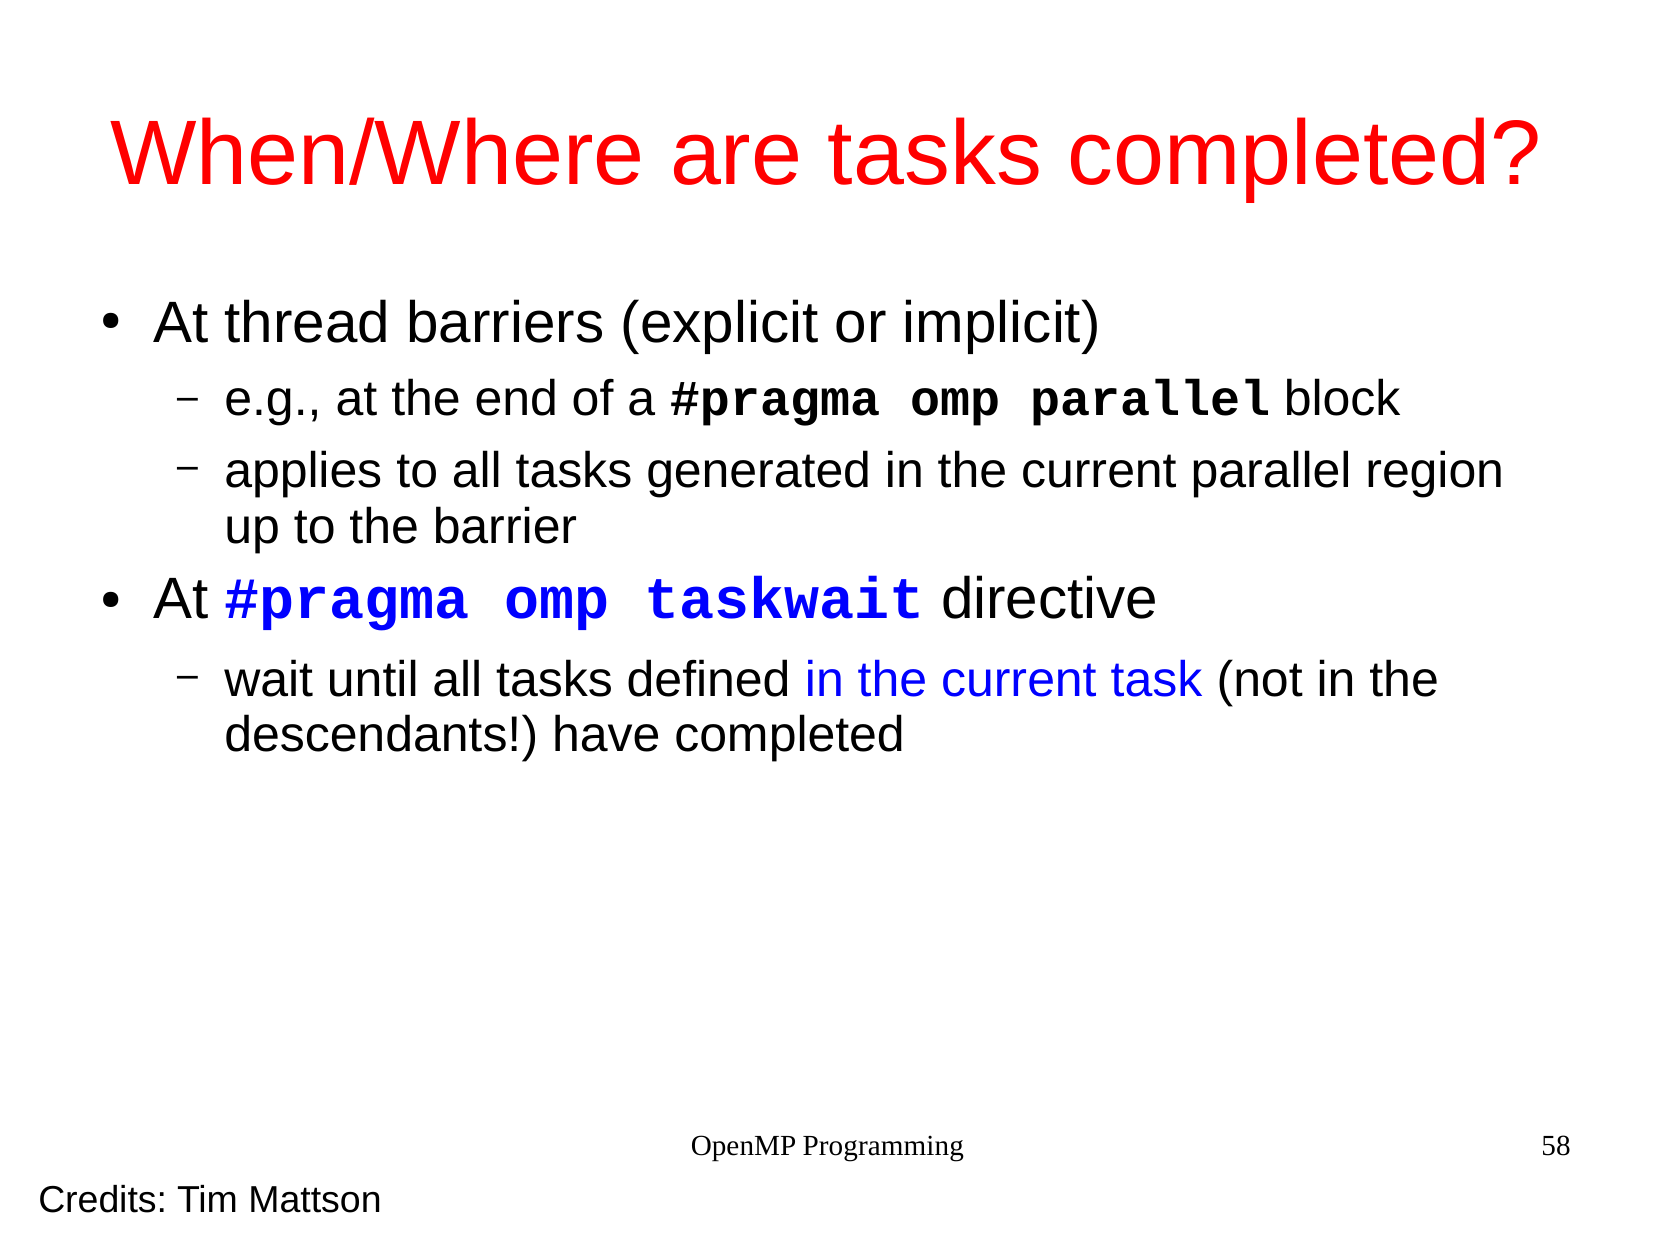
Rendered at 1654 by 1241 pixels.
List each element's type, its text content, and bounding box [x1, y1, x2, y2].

list At thread barriers (explicit or implicit) e.g., at the end of a #pragma omp parallel block applies to all tasks generated in the current parallel region up to the barrier At #pragma omp taskwait directive wait until all tasks defined in the current task (not in the descendants!) have completed [82, 290, 1571, 1109]
text_box Credits: Tim Mattson [23, 1171, 402, 1229]
title When/Where are tasks completed? [82, 49, 1571, 257]
